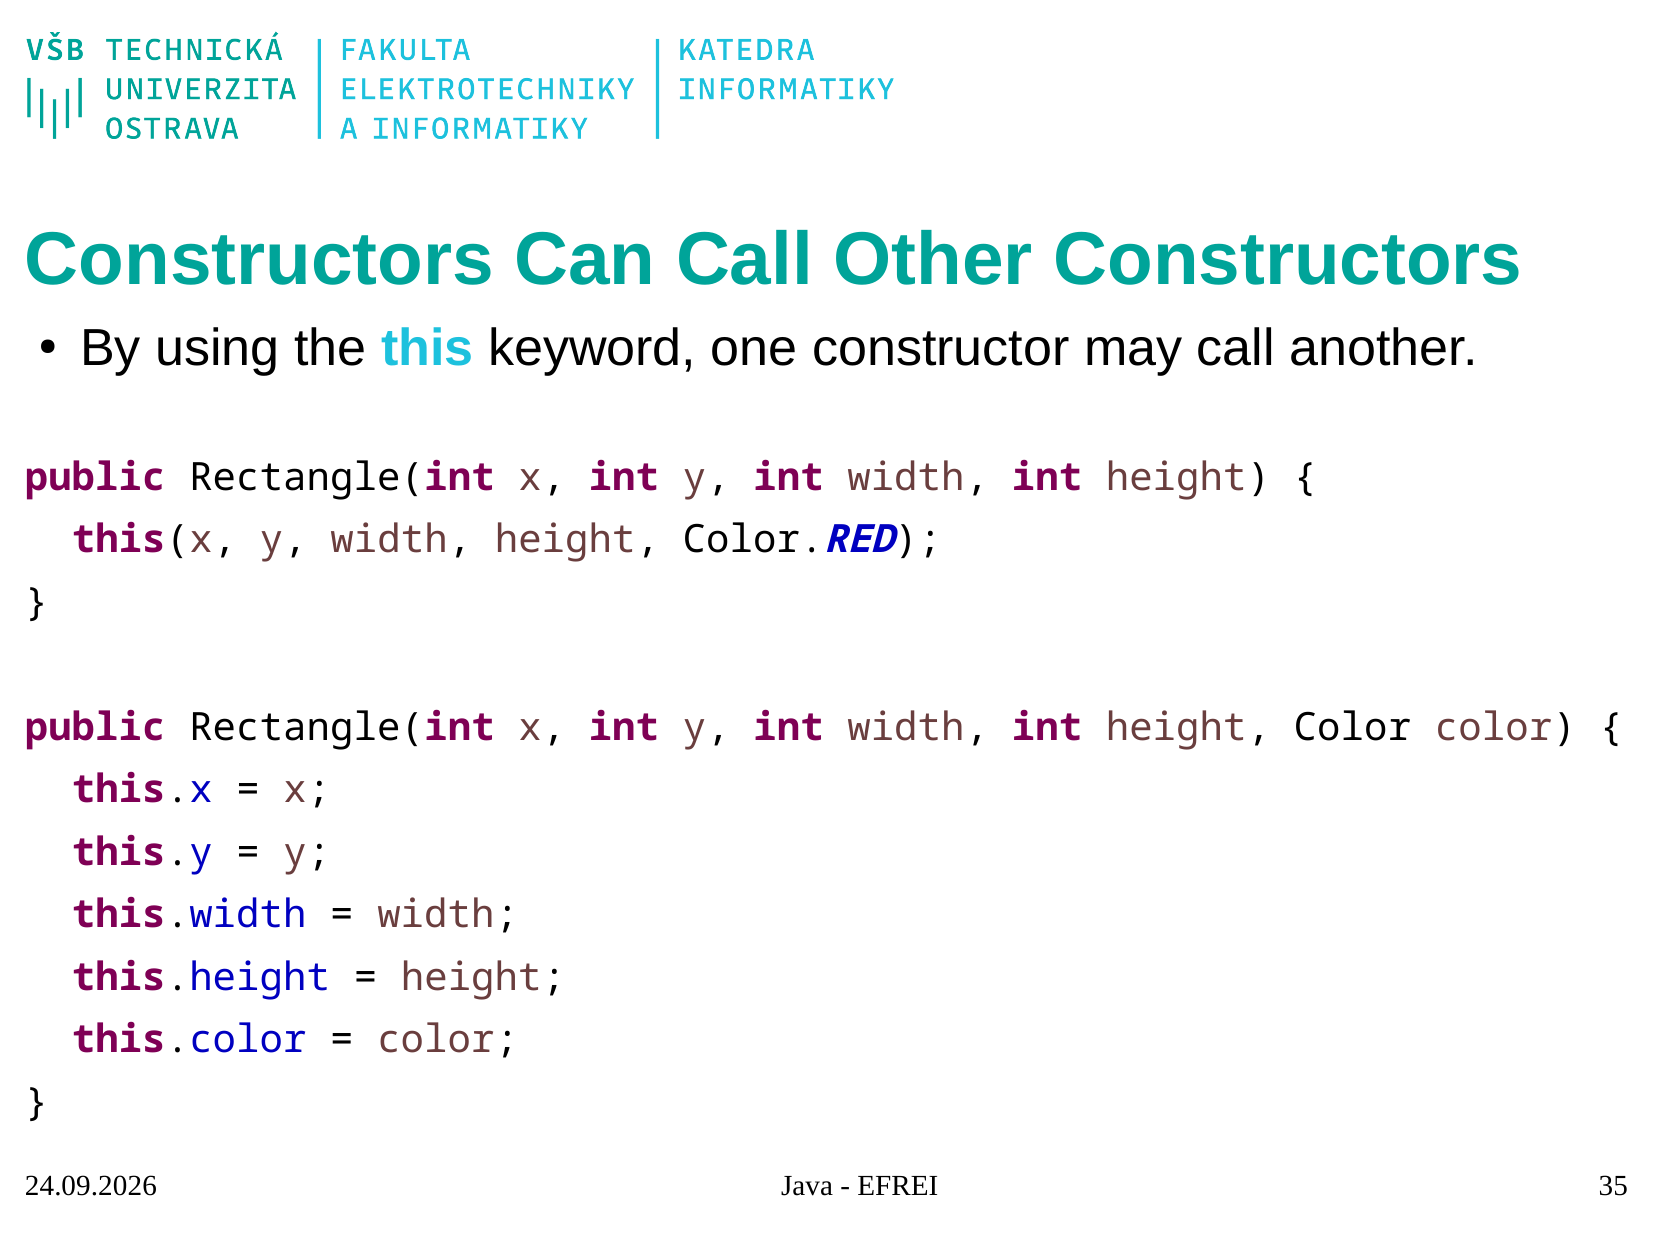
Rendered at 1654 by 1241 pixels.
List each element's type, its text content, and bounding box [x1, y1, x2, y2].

title Constructors Can Call Other Constructors [24, 169, 1629, 300]
list By using the this keyword, one constructor may call another. public Rectangle(int x, int y, int width, int height) { this(x, y, width, height, Color.RED); } public Rectangle(int x, int y, int width, int height, Color color) { this.x = x; this.y = y; this.width = width; this.height = height; this.color = color; } [24, 318, 1629, 1146]
picture [26, 31, 894, 139]
